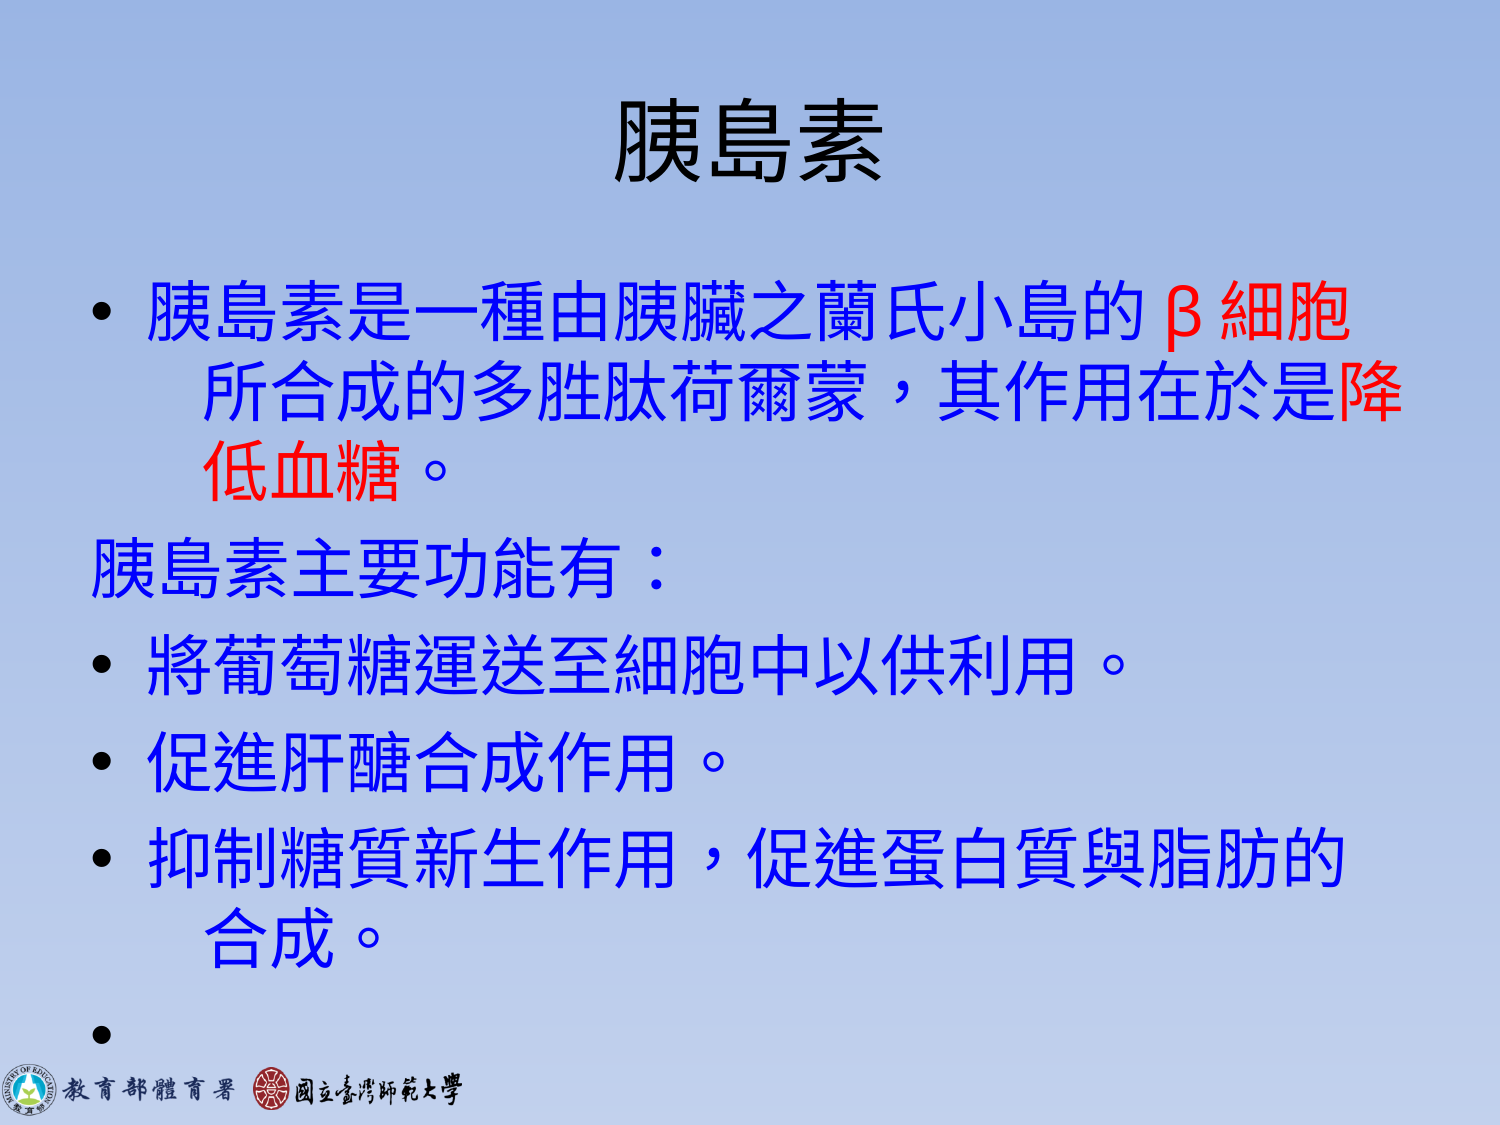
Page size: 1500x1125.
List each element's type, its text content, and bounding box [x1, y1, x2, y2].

title 胰島素 [75, 45, 1426, 233]
list 胰島素是一種由胰臟之蘭氏小島的β細胞所合成的多胜肽荷爾蒙，其作用在於是降低血糖。 胰島素主要功能有： 將葡萄糖運送至細胞中以供利用。 促進肝醣合成作用。 抑制糖質新生作用，促進蛋白質與脂肪的合成。 [75, 262, 1426, 1005]
